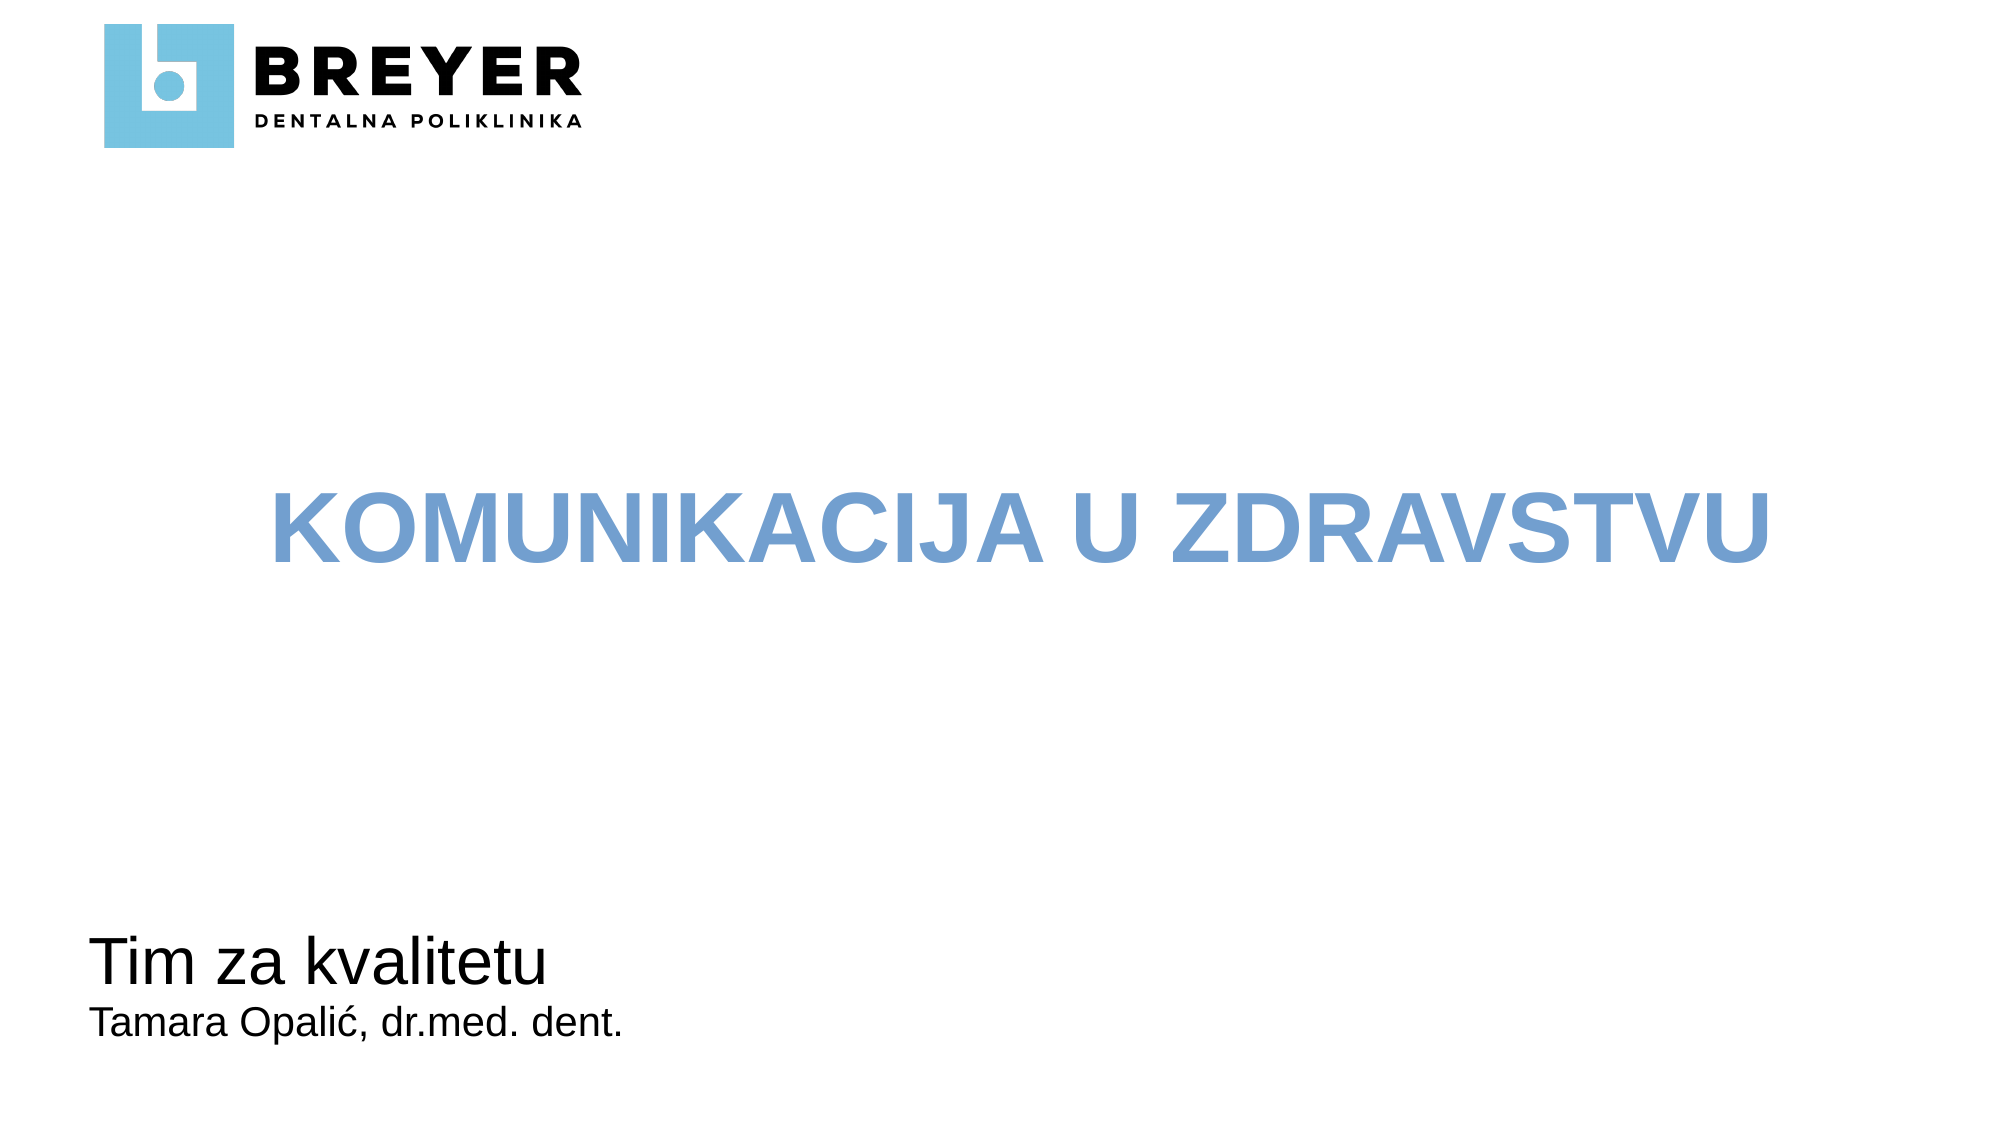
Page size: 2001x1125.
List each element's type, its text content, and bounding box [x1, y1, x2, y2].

picture [104, 24, 582, 148]
title KOMUNIKACIJA U ZDRAVSTVU [135, 472, 1861, 585]
subtitle Tim za kvalitetu Tamara Opalić, dr.med. dent. [88, 847, 1723, 1123]
